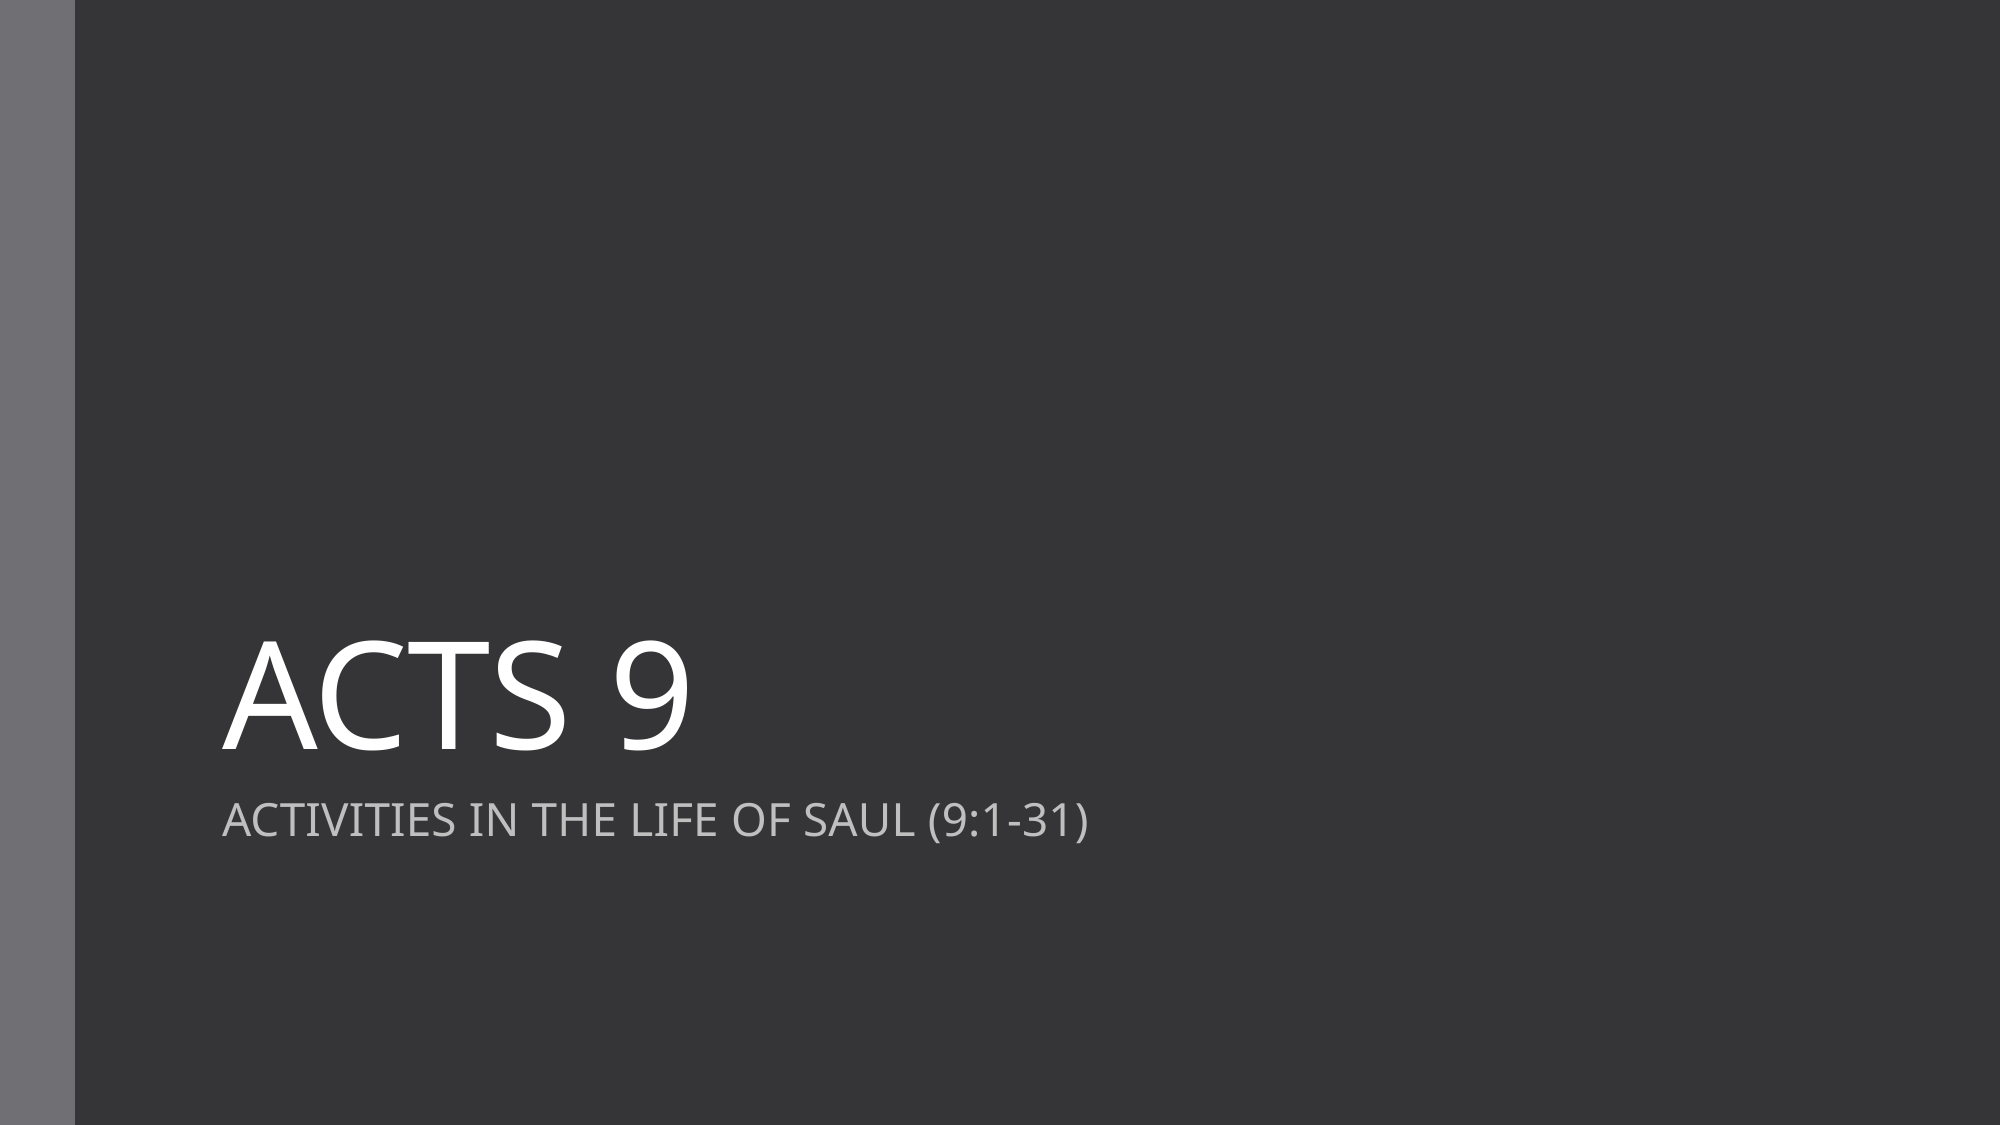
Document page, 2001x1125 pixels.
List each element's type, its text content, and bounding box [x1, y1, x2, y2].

subtitle ACTIVITIES IN THE LIFE OF SAUL (9:1-31) [206, 787, 1752, 1066]
title ACTS 9 [206, 124, 1752, 787]
